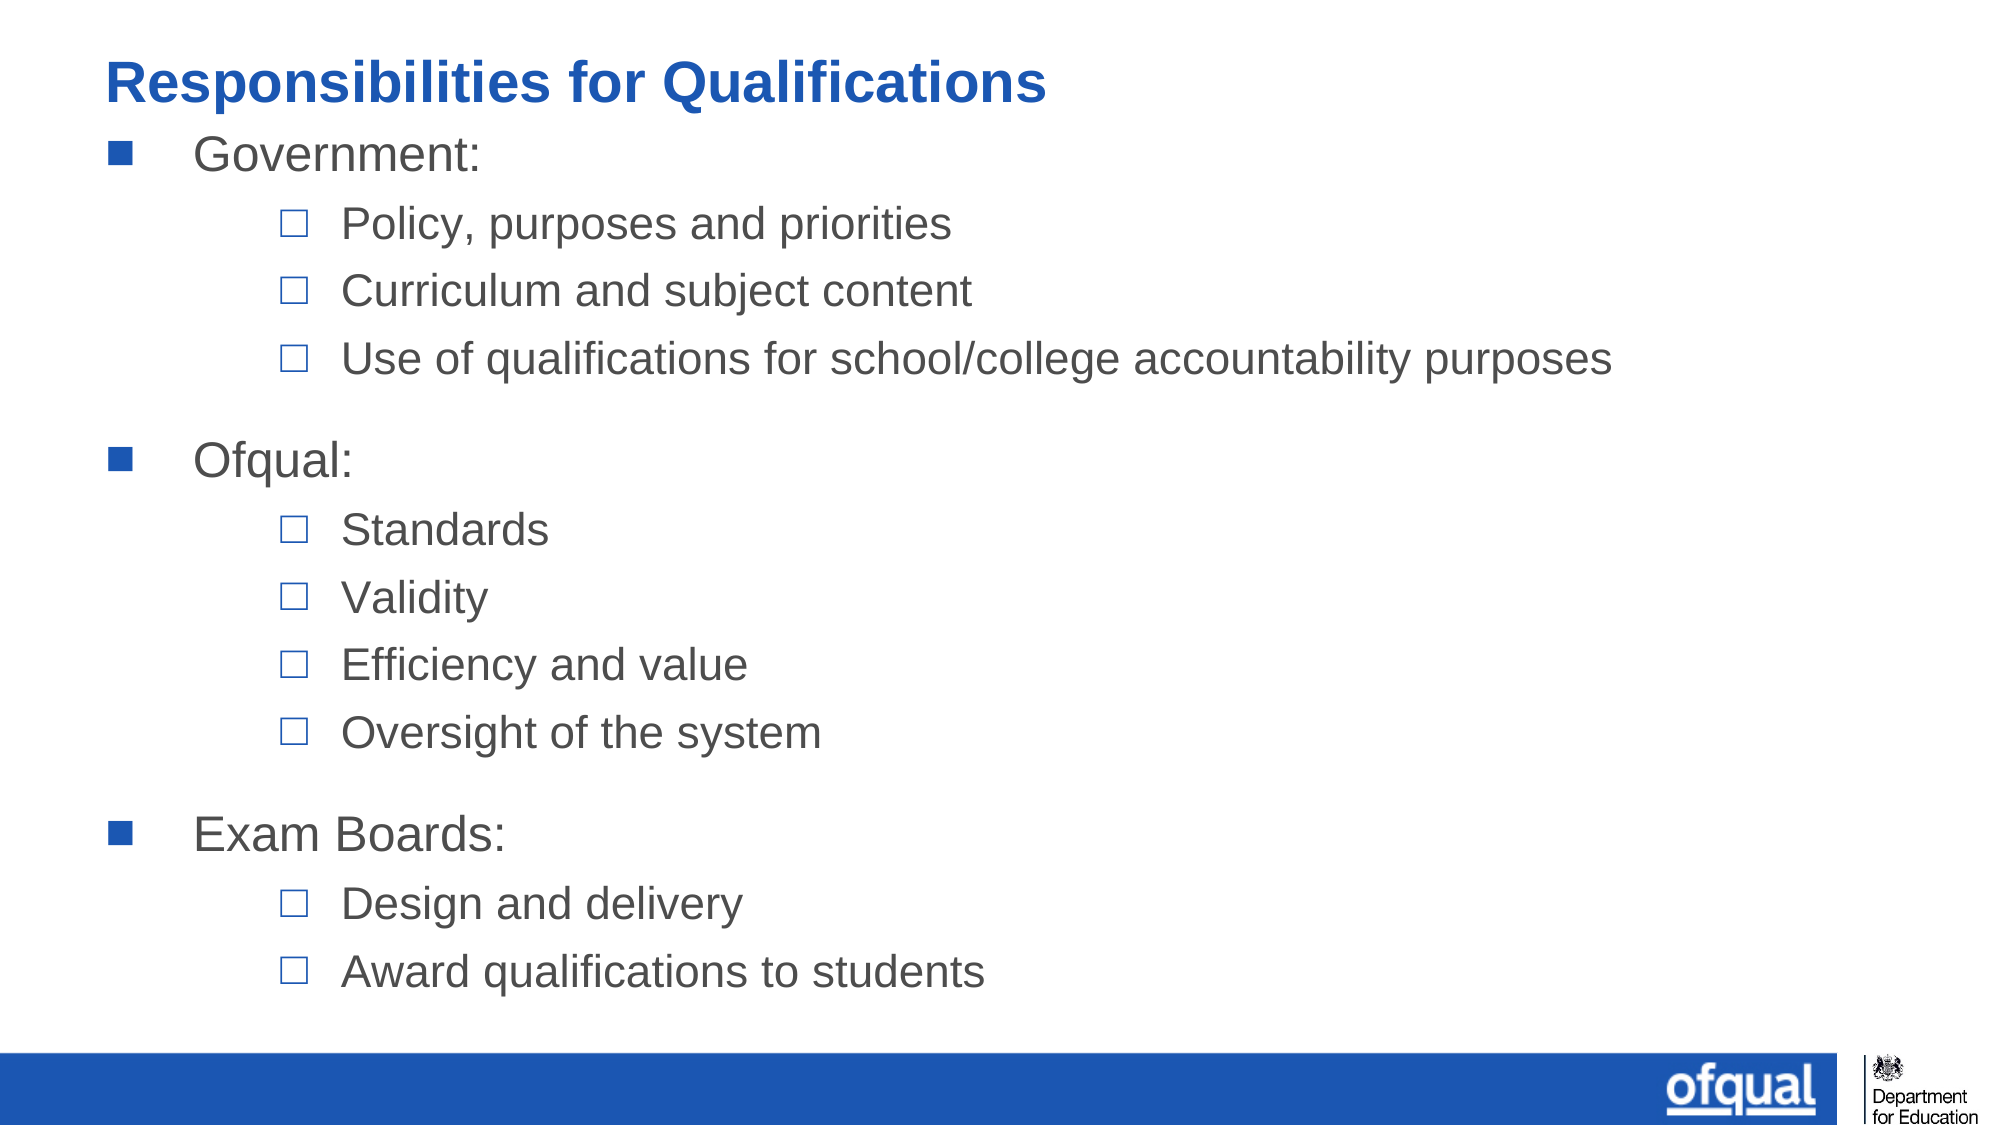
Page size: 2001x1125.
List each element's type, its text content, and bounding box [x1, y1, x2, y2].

text_box Government: Policy, purposes and priorities Curriculum and subject content Use of qualifications for school/college accountability purposes Ofqual: Standards Validity Efficiency and value Oversight of the system Exam Boards: Design and delivery Award qualifications to students [90, 114, 1922, 1004]
title Responsibilities for Qualifications [90, 36, 1816, 114]
